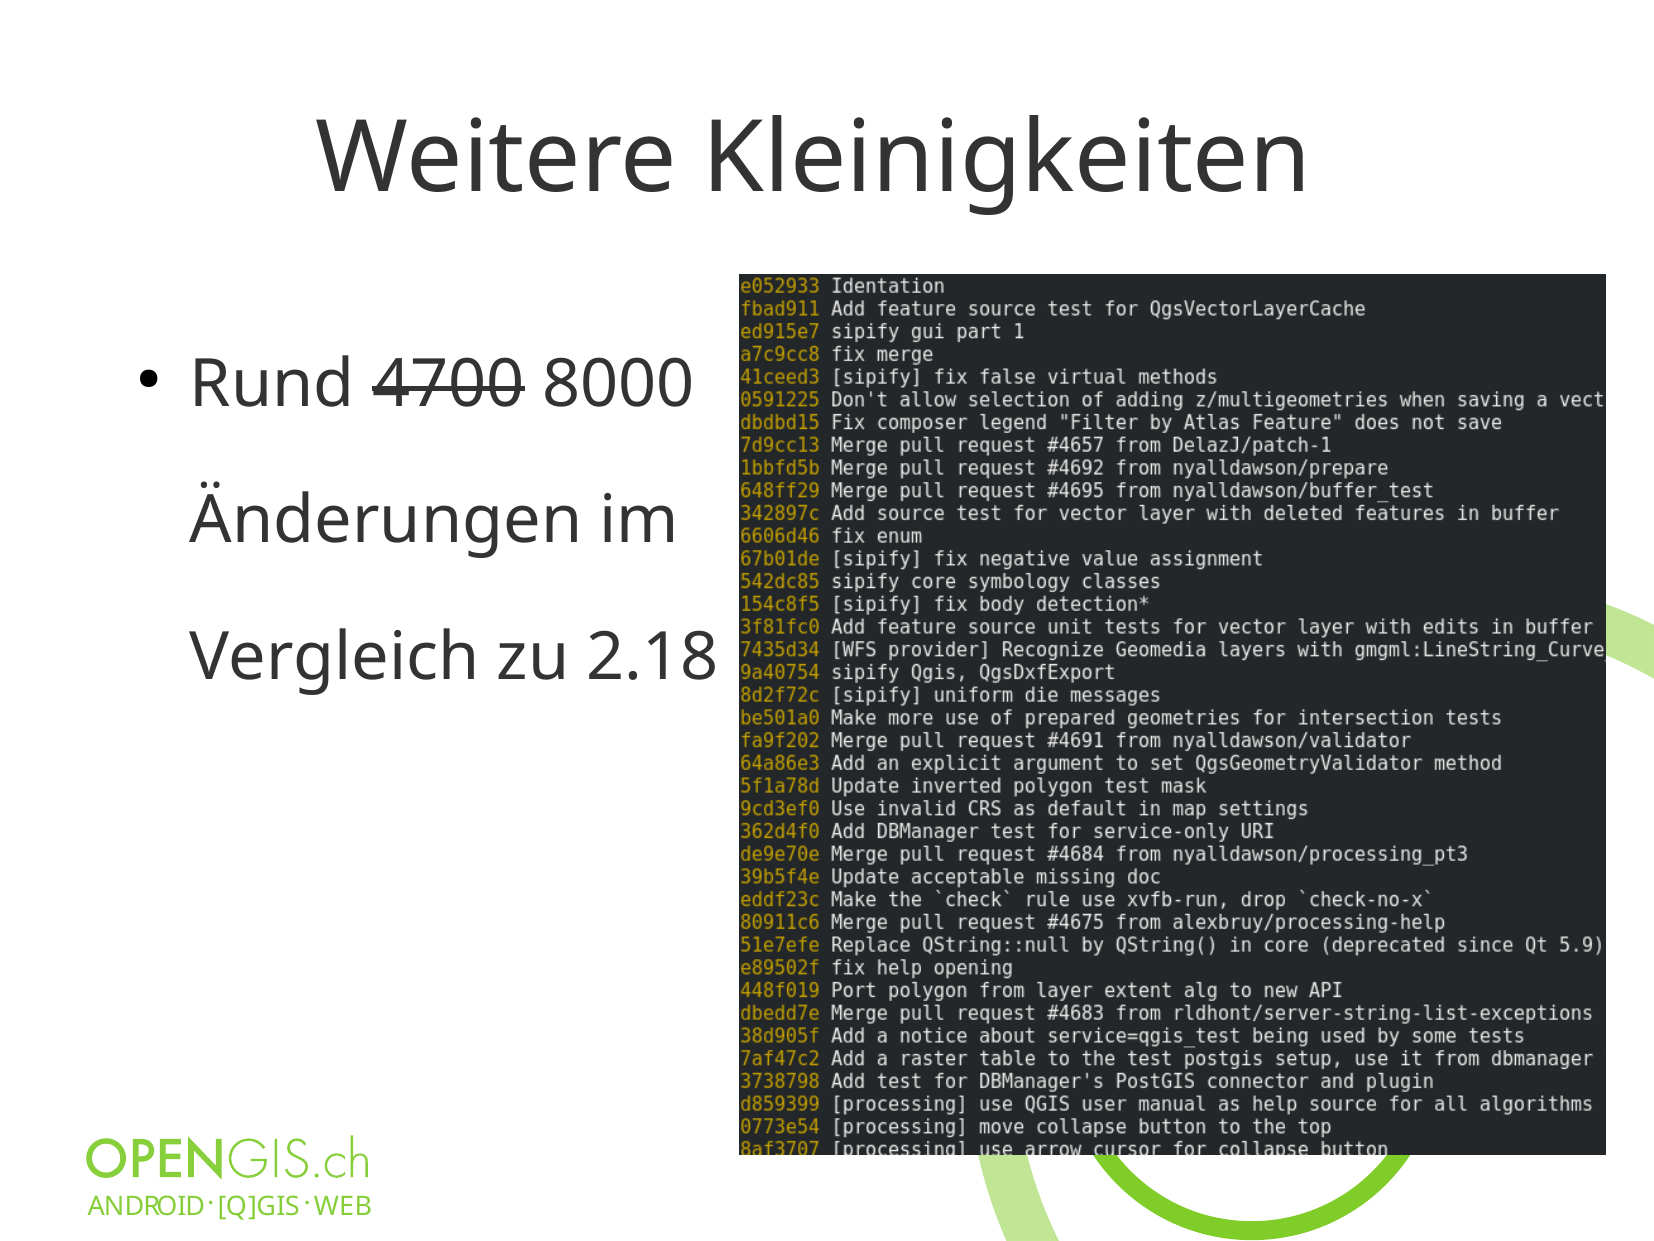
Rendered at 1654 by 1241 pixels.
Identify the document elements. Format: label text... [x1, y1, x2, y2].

title Weitere Kleinigkeiten [82, 49, 1571, 257]
picture [739, 274, 1606, 1156]
list Rund 4700 8000 Änderungen im Vergleich zu 2.18 [119, 290, 739, 1010]
